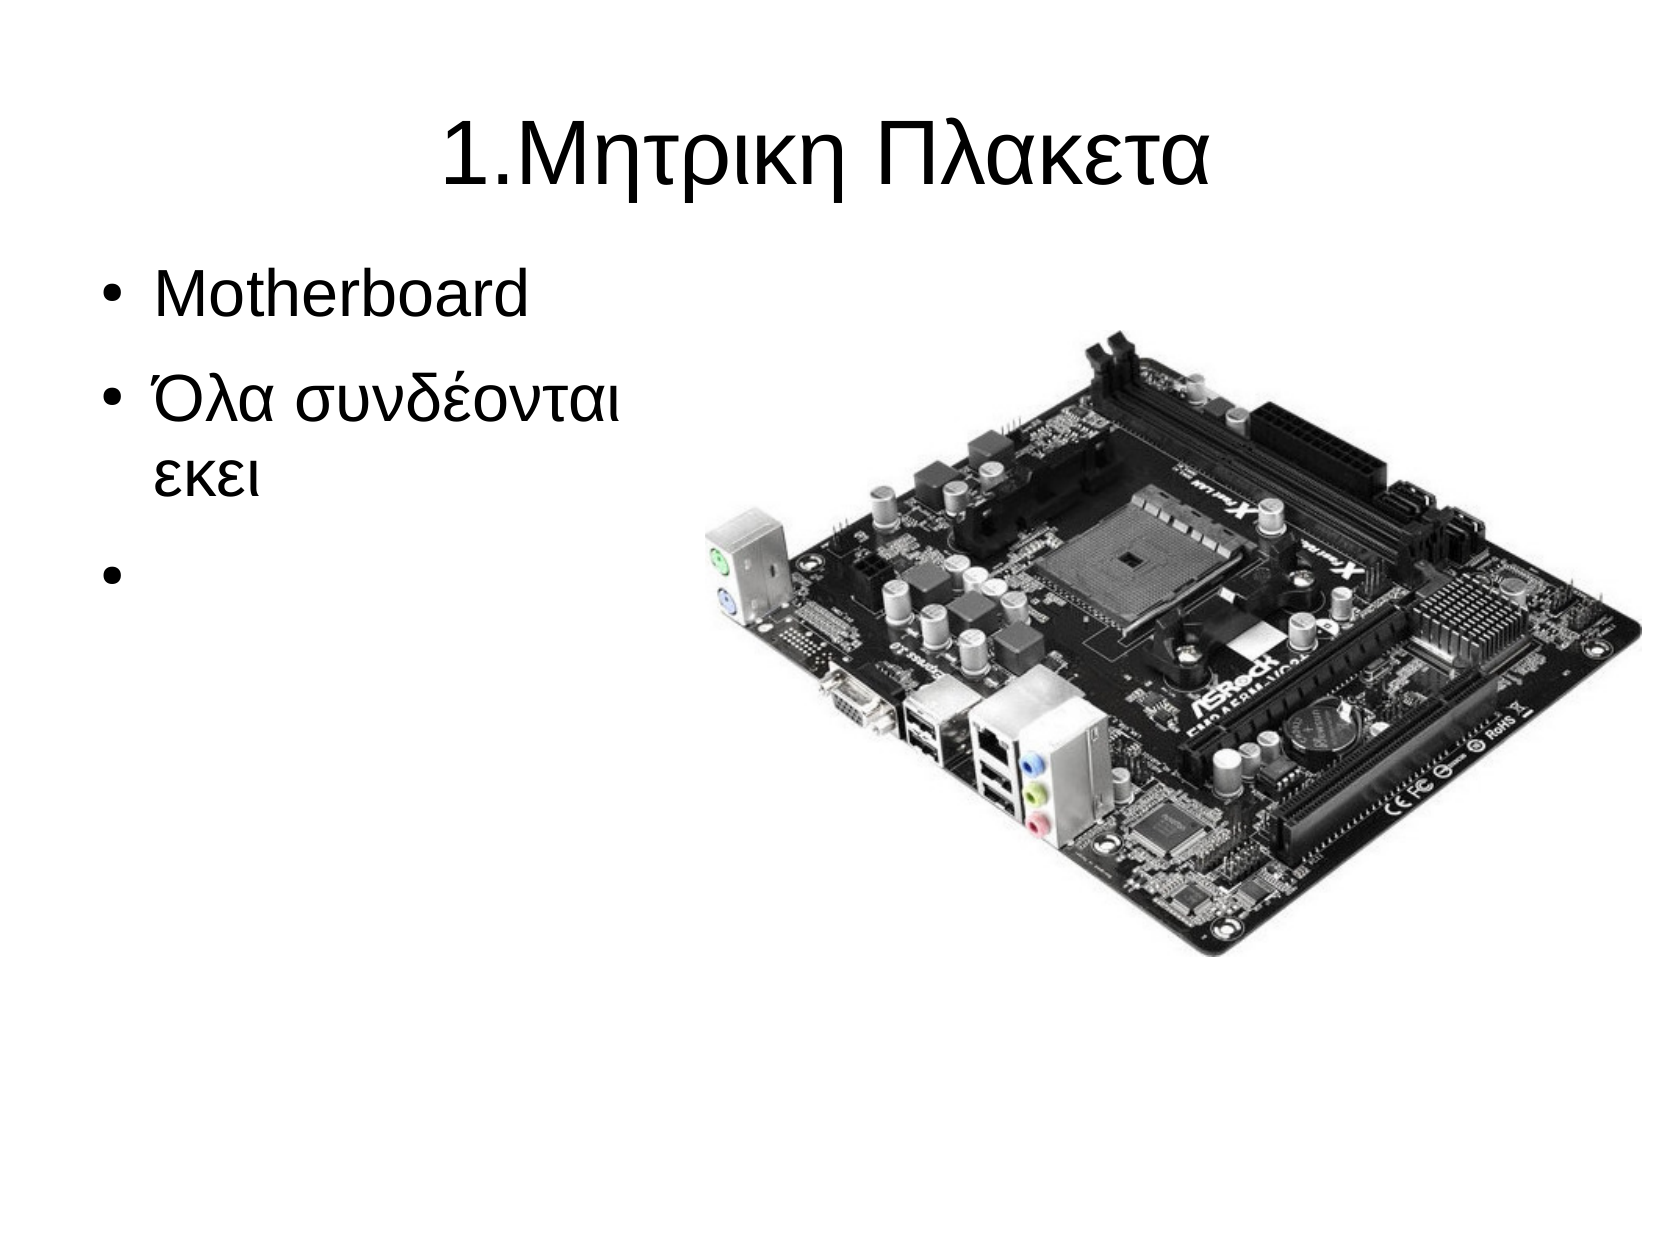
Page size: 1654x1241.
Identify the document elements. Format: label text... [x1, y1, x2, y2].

picture [705, 330, 1642, 957]
list Motherboard Όλα συνδέονται εκει [82, 256, 662, 976]
title 1.Μητρικη Πλακετα [82, 49, 1571, 257]
